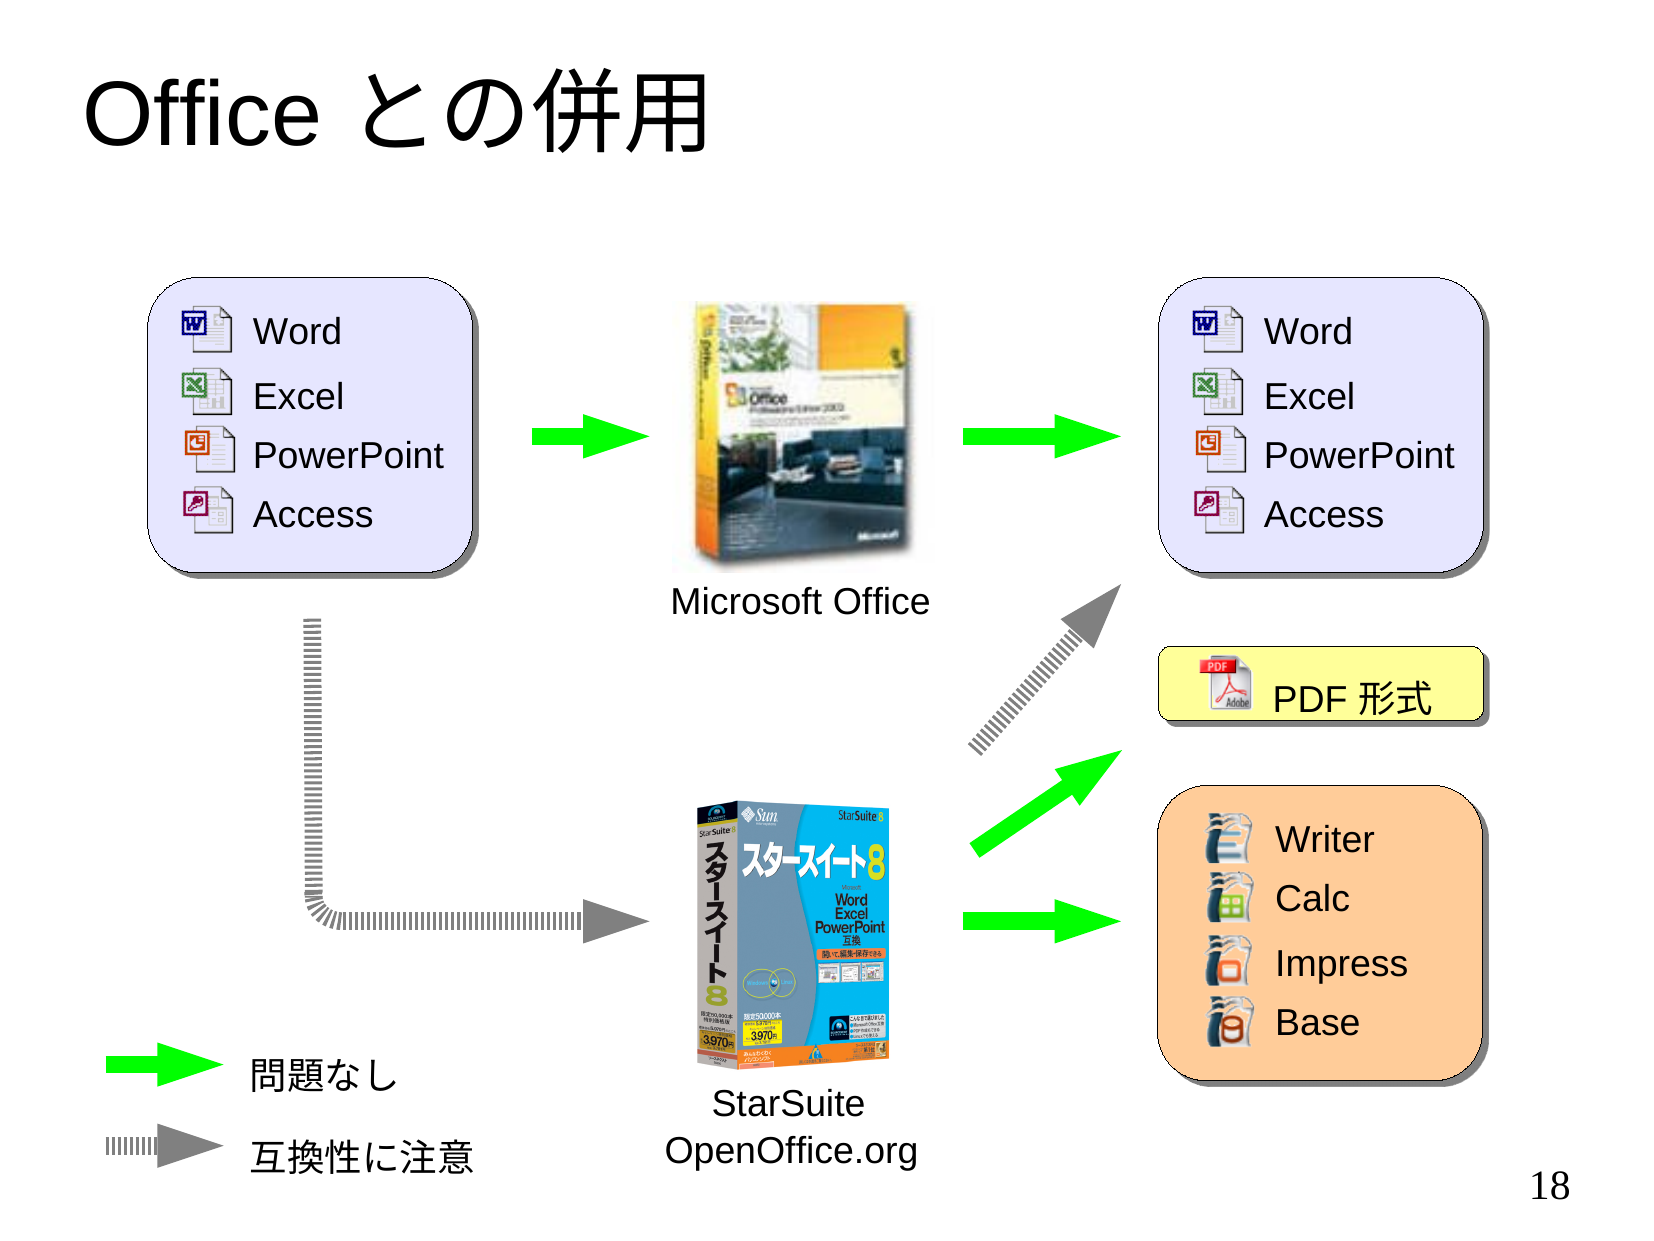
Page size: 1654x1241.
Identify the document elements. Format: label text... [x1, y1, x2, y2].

picture [177, 363, 242, 542]
title Office との併用 [82, 2, 1571, 210]
picture [1188, 298, 1253, 361]
text_box Base [1260, 993, 1376, 1051]
text_box Writer [1260, 810, 1390, 868]
picture [1196, 649, 1258, 715]
text_box Word [238, 303, 358, 361]
text_box PowerPoint [1249, 427, 1470, 485]
text_box Calc [1260, 869, 1365, 927]
picture [680, 767, 910, 1097]
text_box Access [238, 486, 389, 544]
text_box 問題なし [234, 1038, 402, 1091]
text_box PDF 形式 [1257, 661, 1449, 719]
text_box Excel [1249, 368, 1370, 426]
text_box Microsoft Office [655, 572, 946, 630]
text_box Access [1249, 486, 1400, 544]
text_box 互換性に注意 [234, 1121, 488, 1174]
text_box Excel [238, 368, 359, 426]
picture [672, 301, 945, 572]
picture [1199, 807, 1261, 1052]
text_box Word [1249, 303, 1369, 361]
text_box Impress [1260, 934, 1424, 992]
picture [177, 298, 242, 361]
text_box [147, 277, 473, 573]
picture [1188, 363, 1253, 542]
text_box OpenOffice.org [649, 1122, 934, 1180]
text_box [1157, 785, 1483, 1081]
text_box [1158, 277, 1484, 573]
text_box StarSuite [696, 1074, 881, 1122]
text_box [1158, 646, 1484, 721]
text_box PowerPoint [238, 427, 459, 485]
